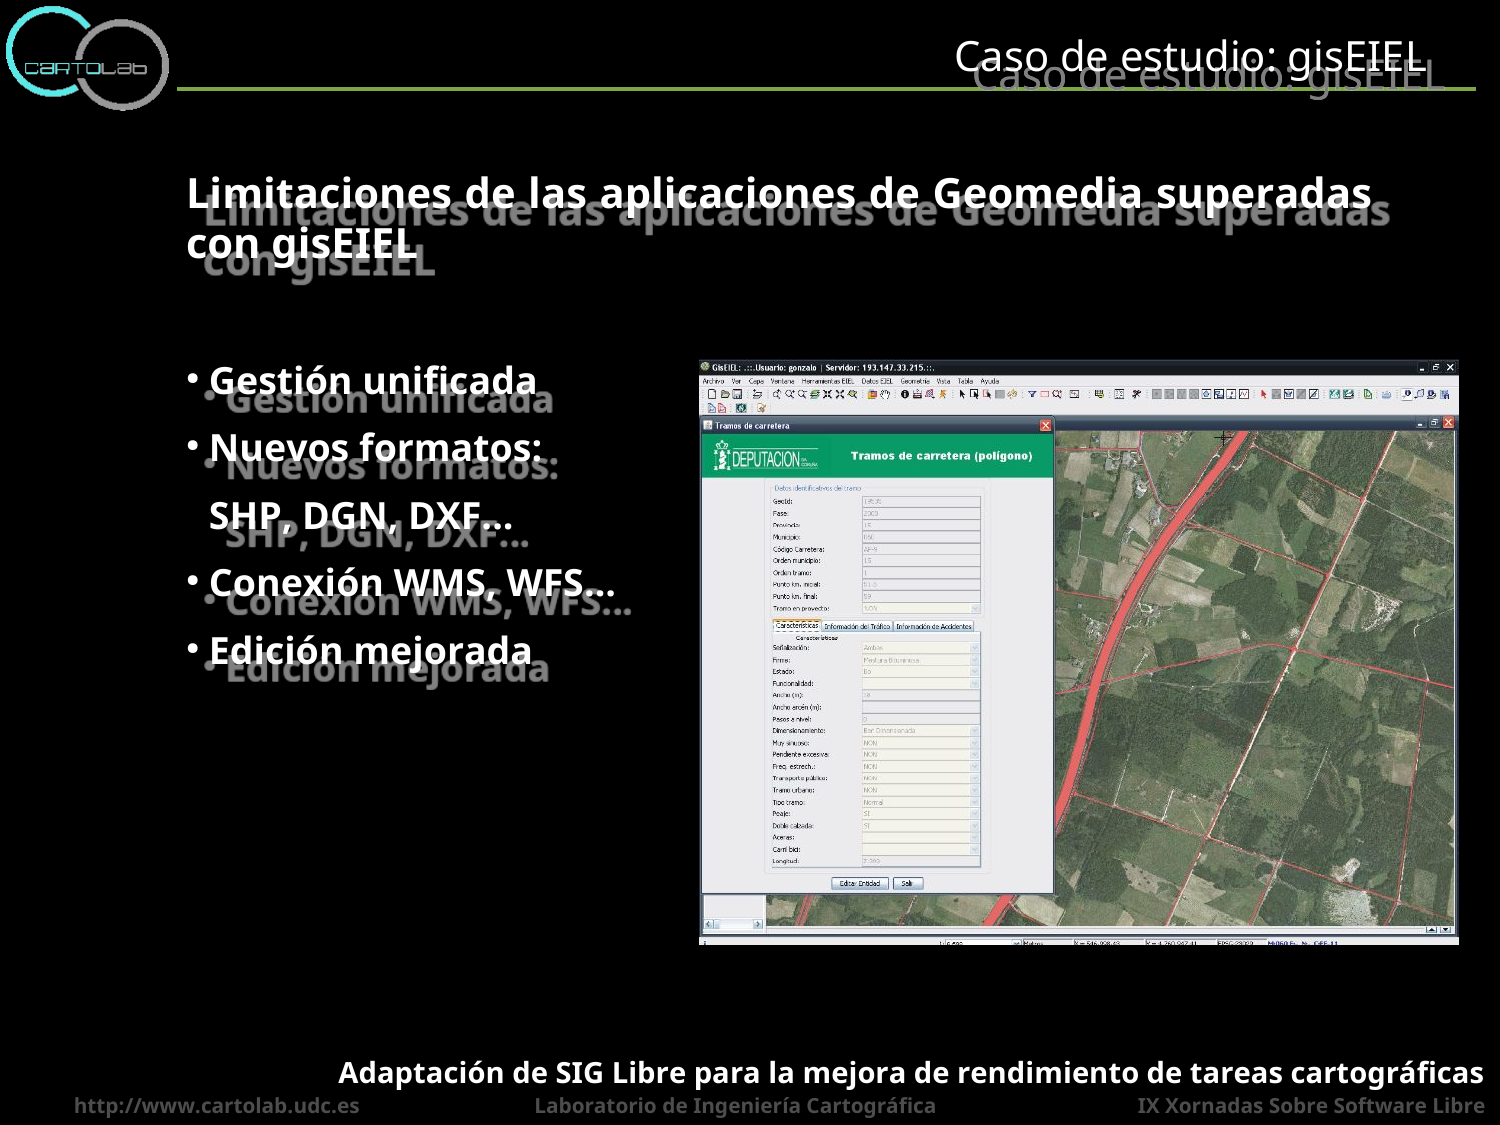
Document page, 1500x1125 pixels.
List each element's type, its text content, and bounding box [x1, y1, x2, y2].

text_box Limitaciones de las aplicaciones de Geomedia superadas con gisEIEL Gestión unificada Nuevos formatos: SHP, DGN, DXF... Conexión WMS, WFS... Edición mejorada [171, 159, 1441, 916]
text_box Caso de estudio: gisEIEL [939, 22, 1490, 88]
picture [699, 359, 1459, 945]
